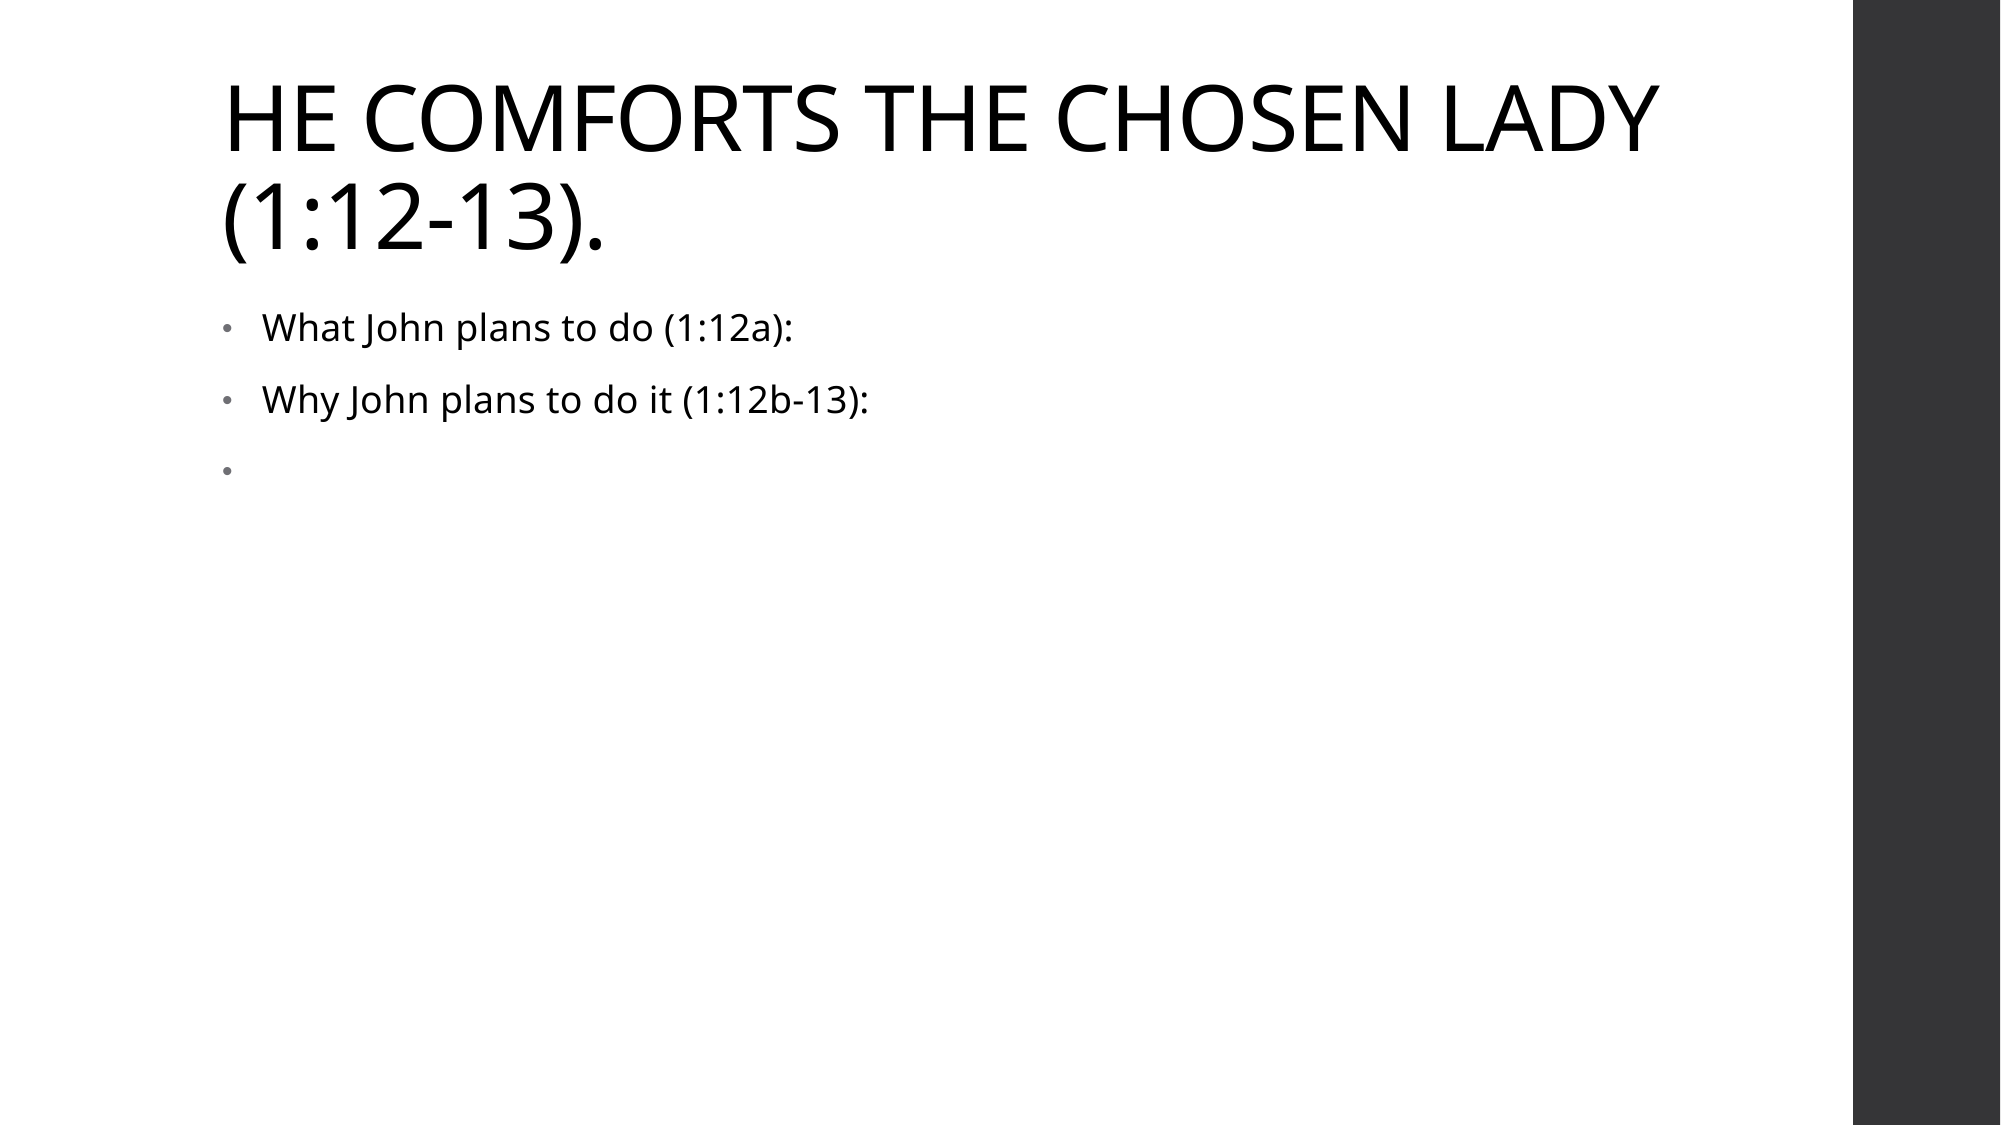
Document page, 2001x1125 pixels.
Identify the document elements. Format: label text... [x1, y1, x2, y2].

list What John plans to do (1:12a): Why John plans to do it (1:12b-13): [206, 299, 1617, 1014]
title HE COMFORTS THE CHOSEN LADY (1:12-13). [206, 60, 1797, 278]
